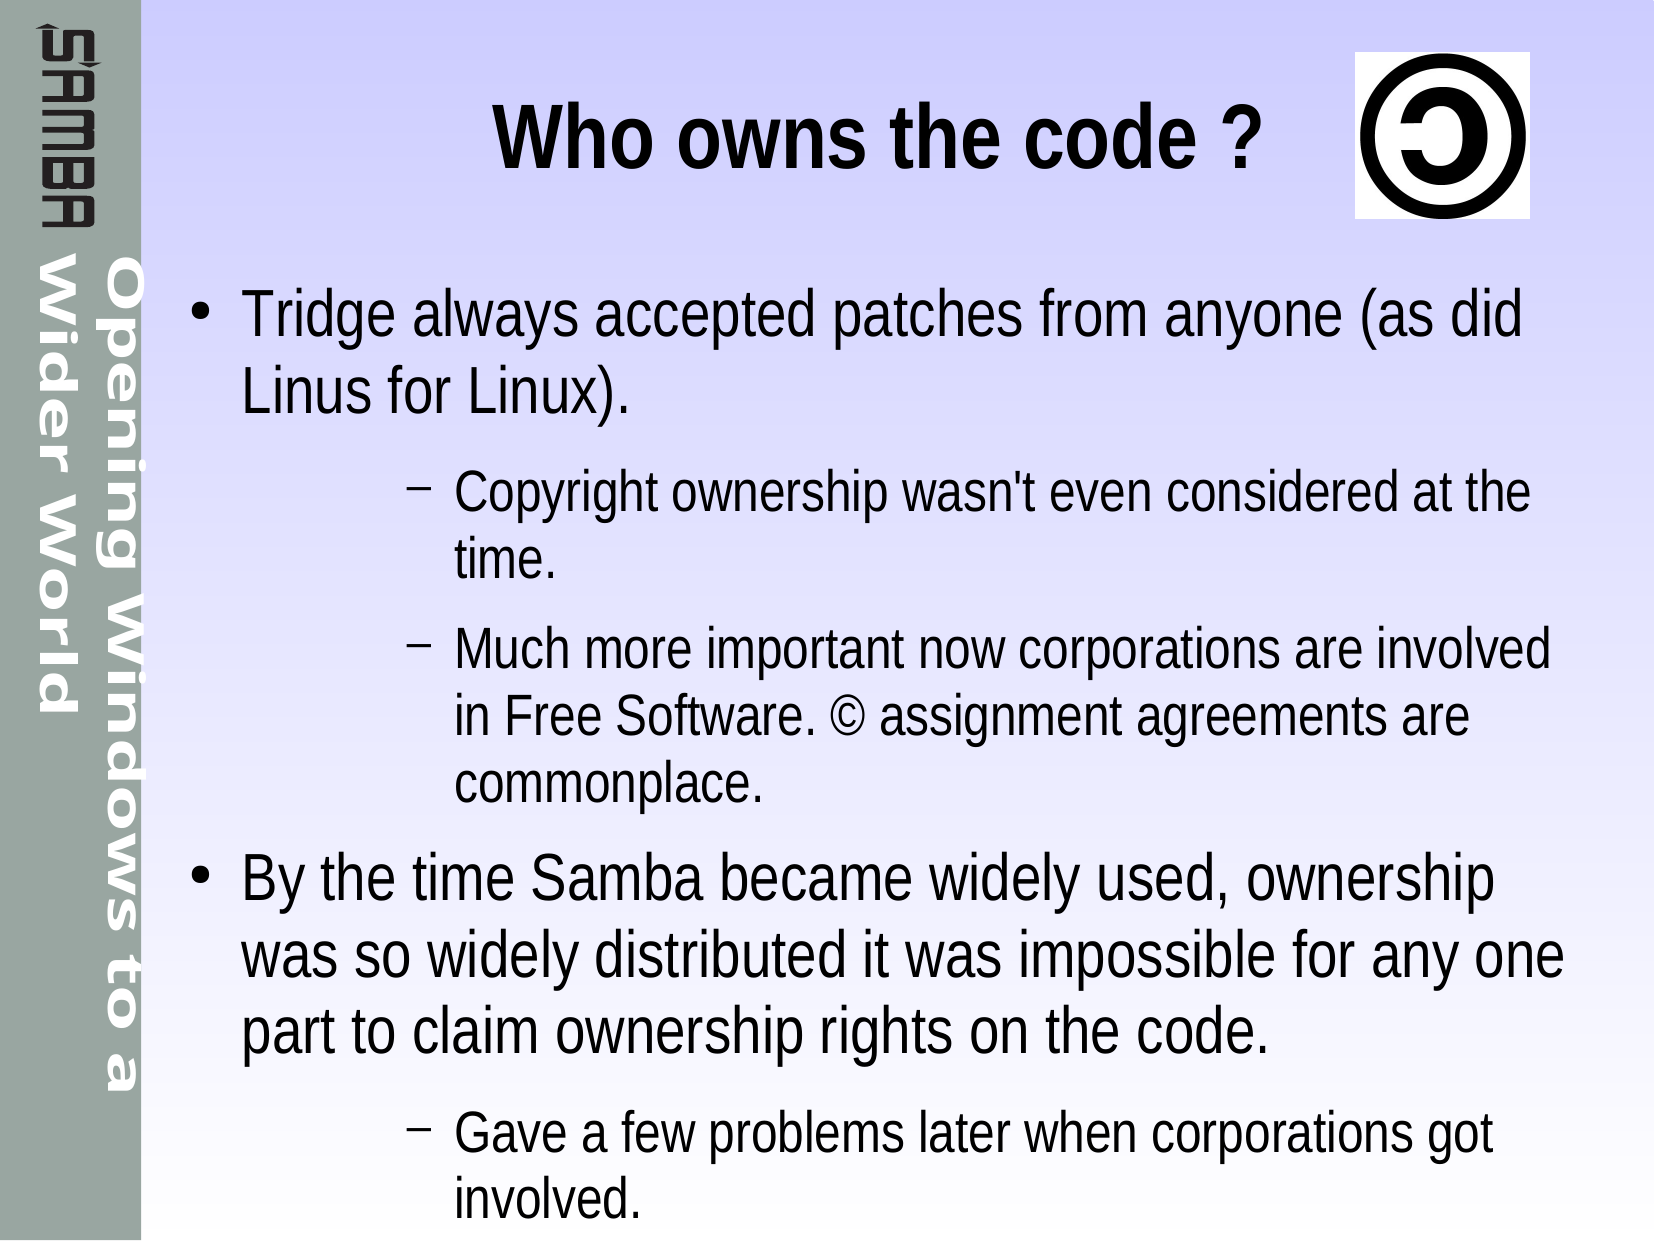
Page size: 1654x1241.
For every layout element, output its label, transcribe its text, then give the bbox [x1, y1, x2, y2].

title Who owns the code ? [173, 31, 1586, 239]
list Tridge always accepted patches from anyone (as did Linus for Linux). Copyright ownership wasn't even considered at the time. Much more important now corporations are involved in Free Software. © assignment agreements are commonplace. By the time Samba became widely used, ownership was so widely distributed it was impossible for any one part to claim ownership rights on the code. Gave a few problems later when corporations got involved. [170, 273, 1583, 1220]
picture [1355, 52, 1530, 219]
